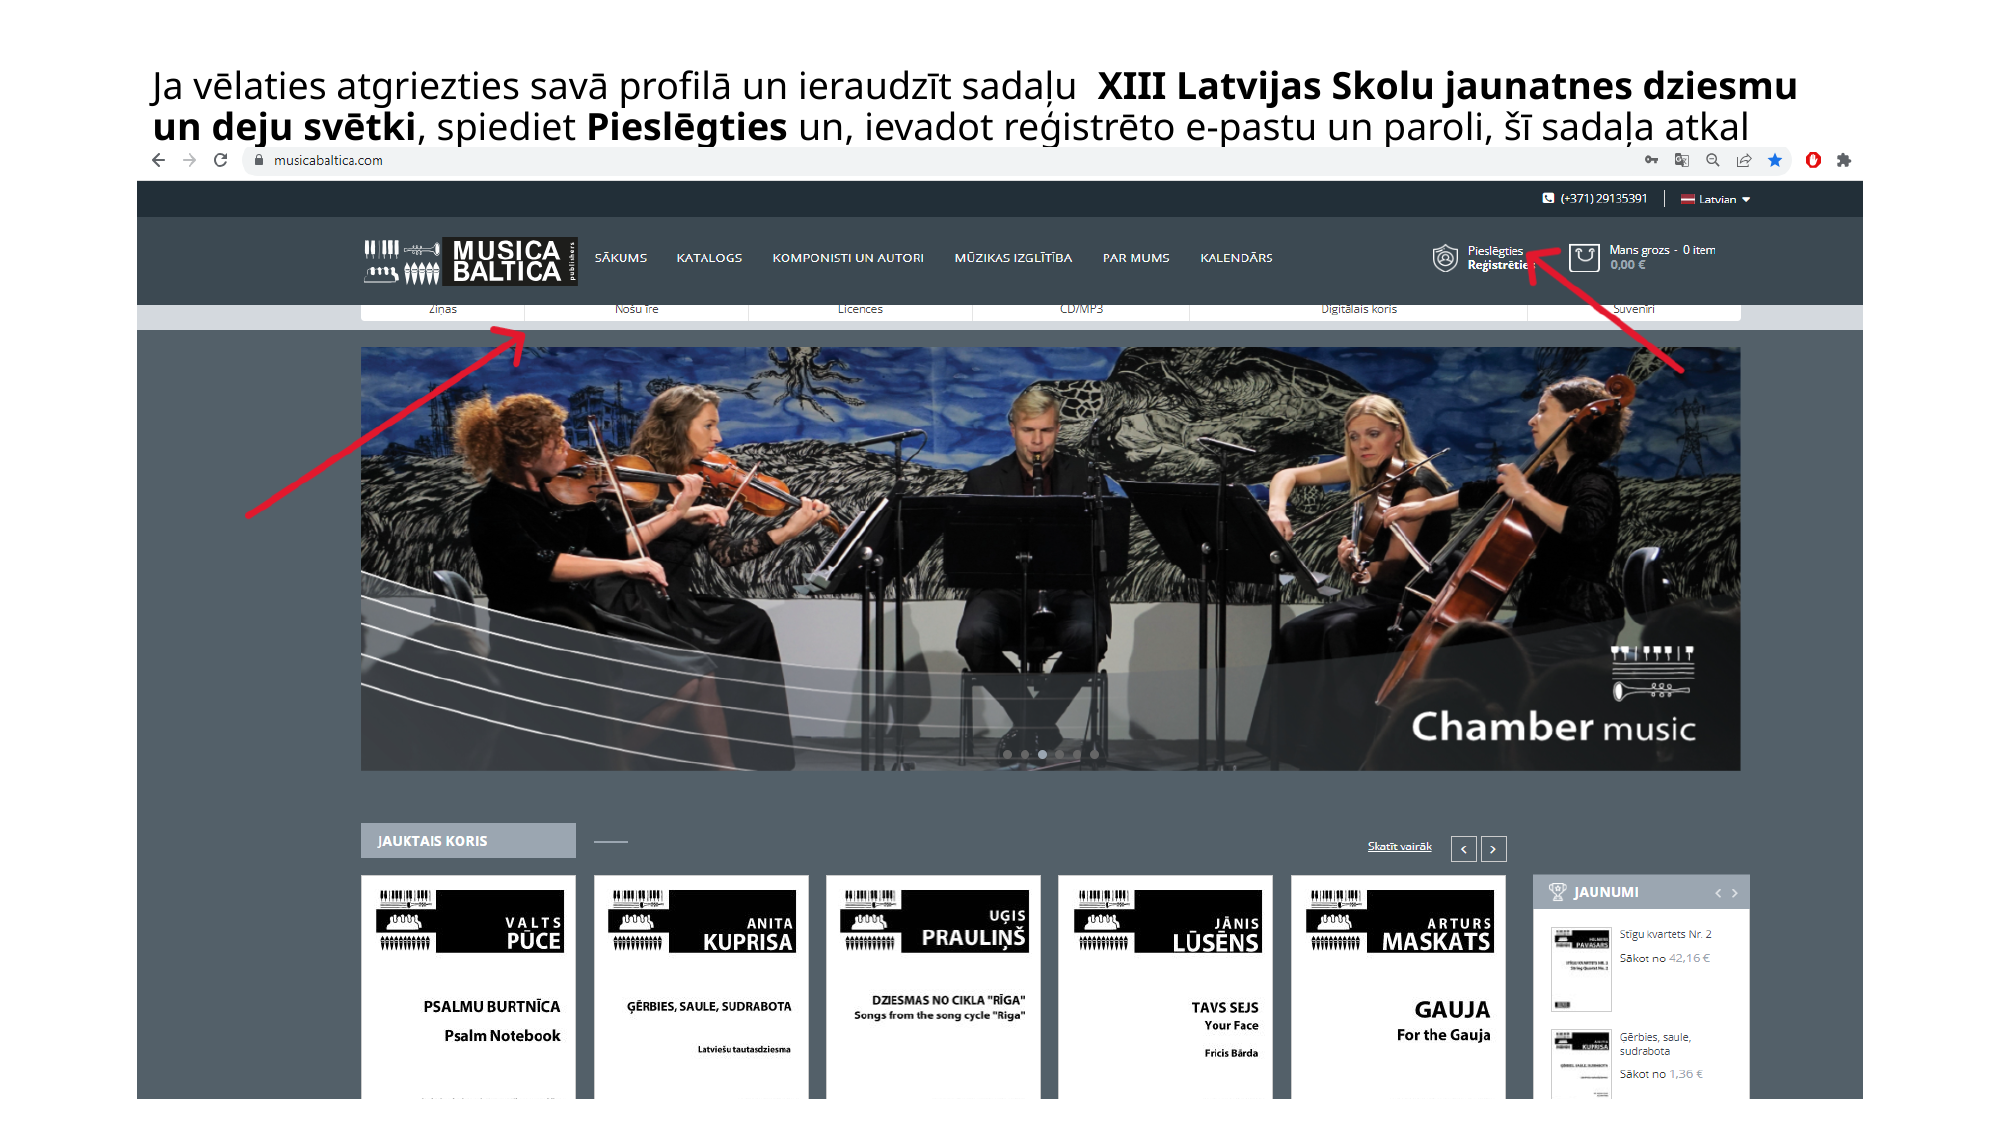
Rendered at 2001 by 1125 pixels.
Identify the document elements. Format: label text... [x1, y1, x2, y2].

picture [137, 147, 1863, 1099]
title Ja vēlaties atgriezties savā profilā un ieraudzīt sadaļu XIII Latvijas Skolu jaunatnes dziesmu un deju svētki, spiediet Pieslēgties un, ievadot reģistrēto e-pastu un paroli, šī sadaļa atkal parādīsies. [137, 59, 1863, 147]
